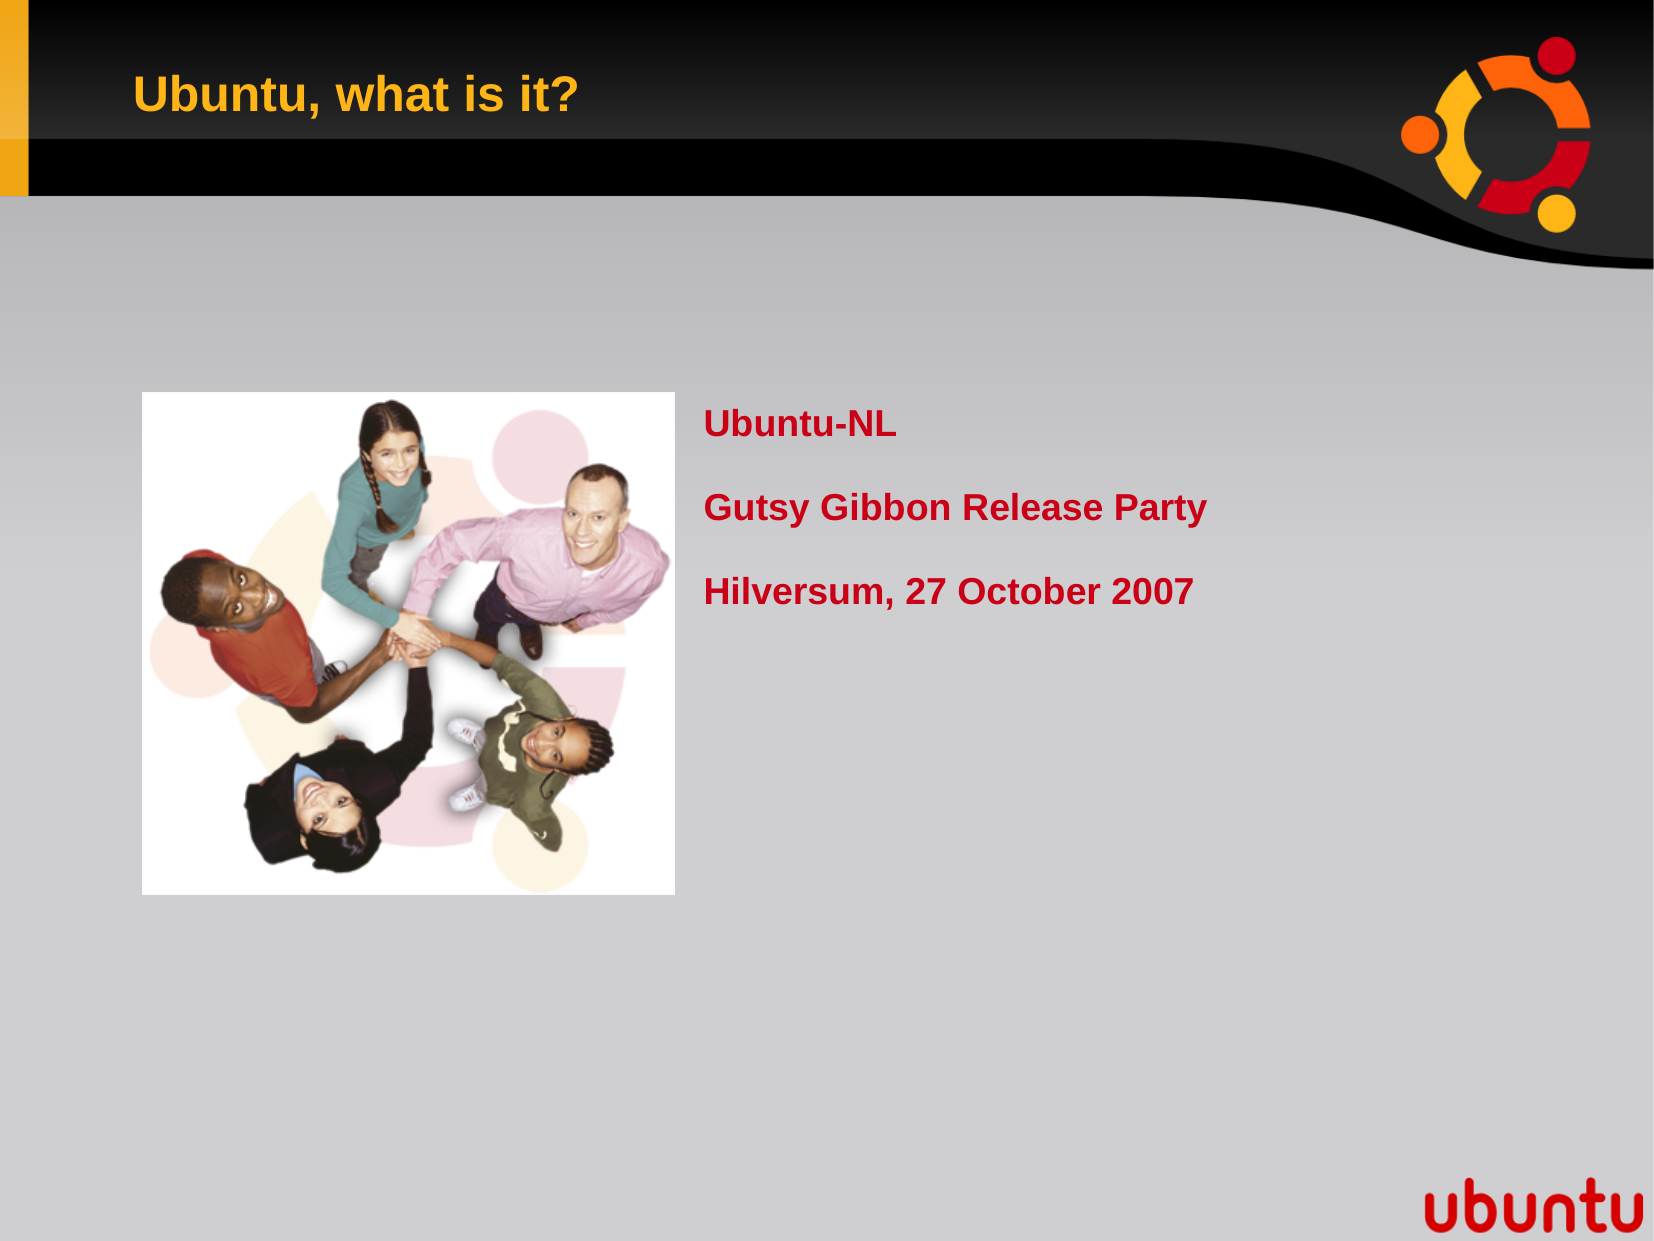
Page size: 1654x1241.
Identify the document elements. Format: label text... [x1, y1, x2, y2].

text_box Ubuntu-NL Gutsy Gibbon Release Party Hilversum, 27 October 2007 [688, 394, 1428, 620]
text_box Ubuntu, what is it? [118, 59, 1093, 130]
picture [0, 0, 1654, 1241]
